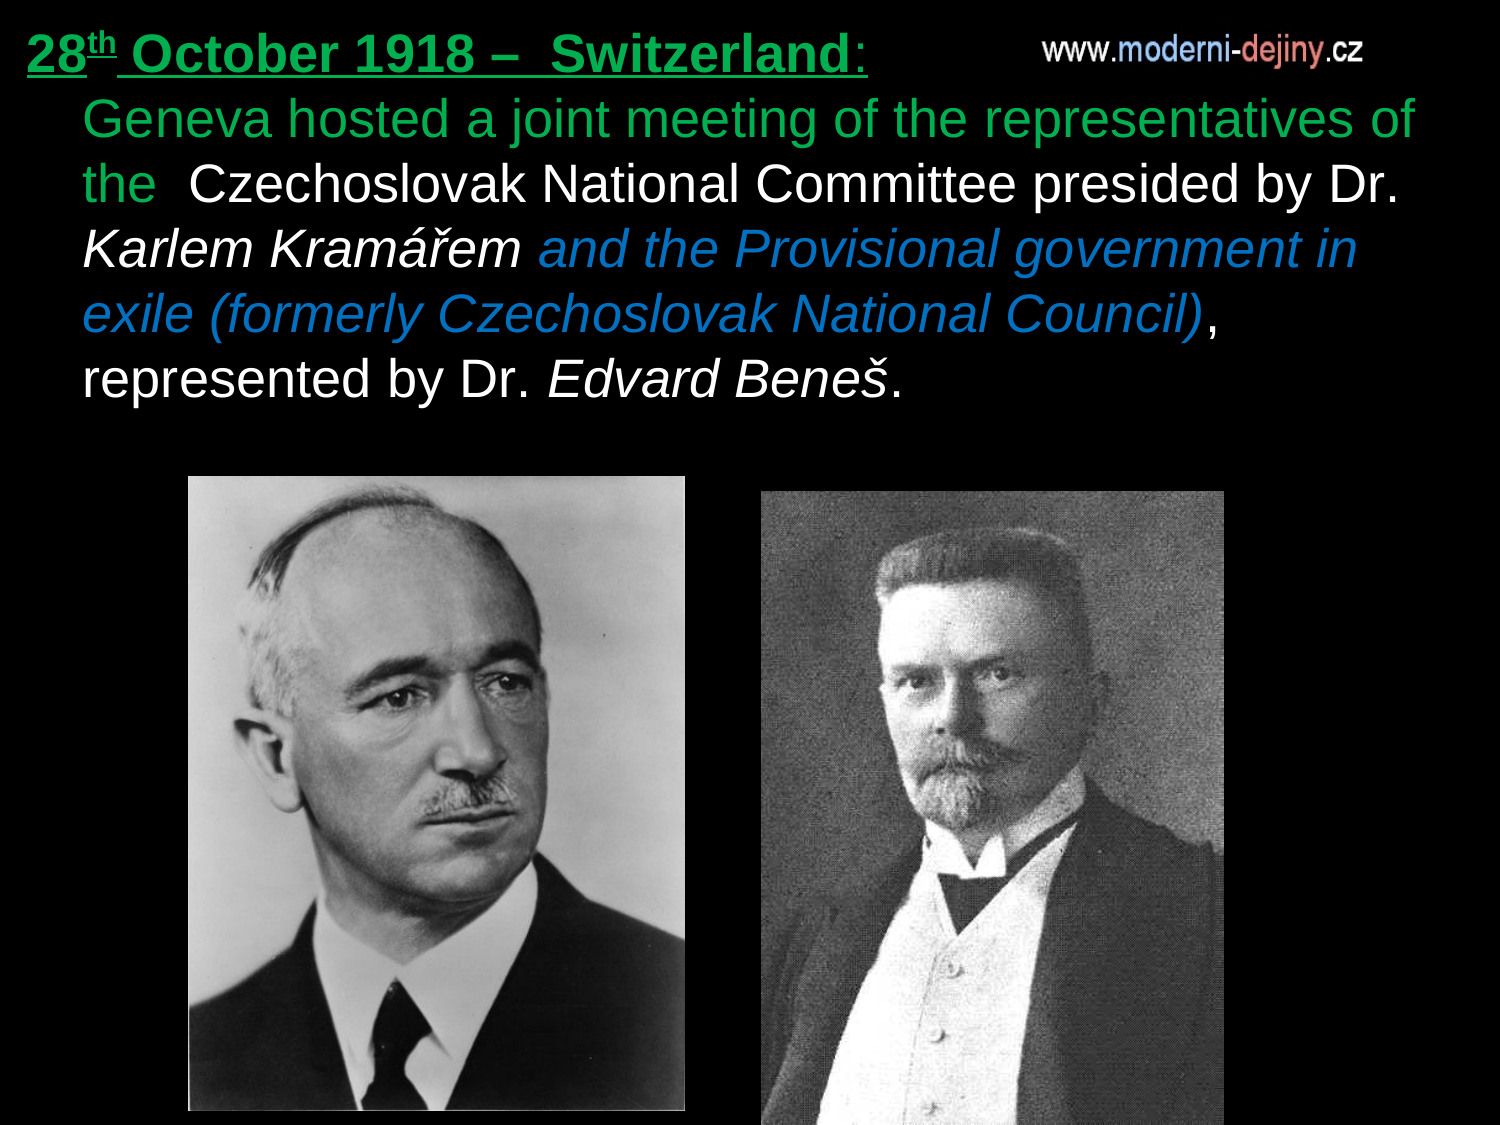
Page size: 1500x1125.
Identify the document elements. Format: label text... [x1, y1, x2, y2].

text_box 28th October 1918 – Switzerland: Geneva hosted a joint meeting of the representatives of the Czechoslovak National Committee presided by Dr. Karlem Kramářem and the Provisional government in exile (formerly Czechoslovak National Council), represented by Dr. Edvard Beneš. [11, 10, 1453, 910]
picture [0, 0, 1500, 1125]
